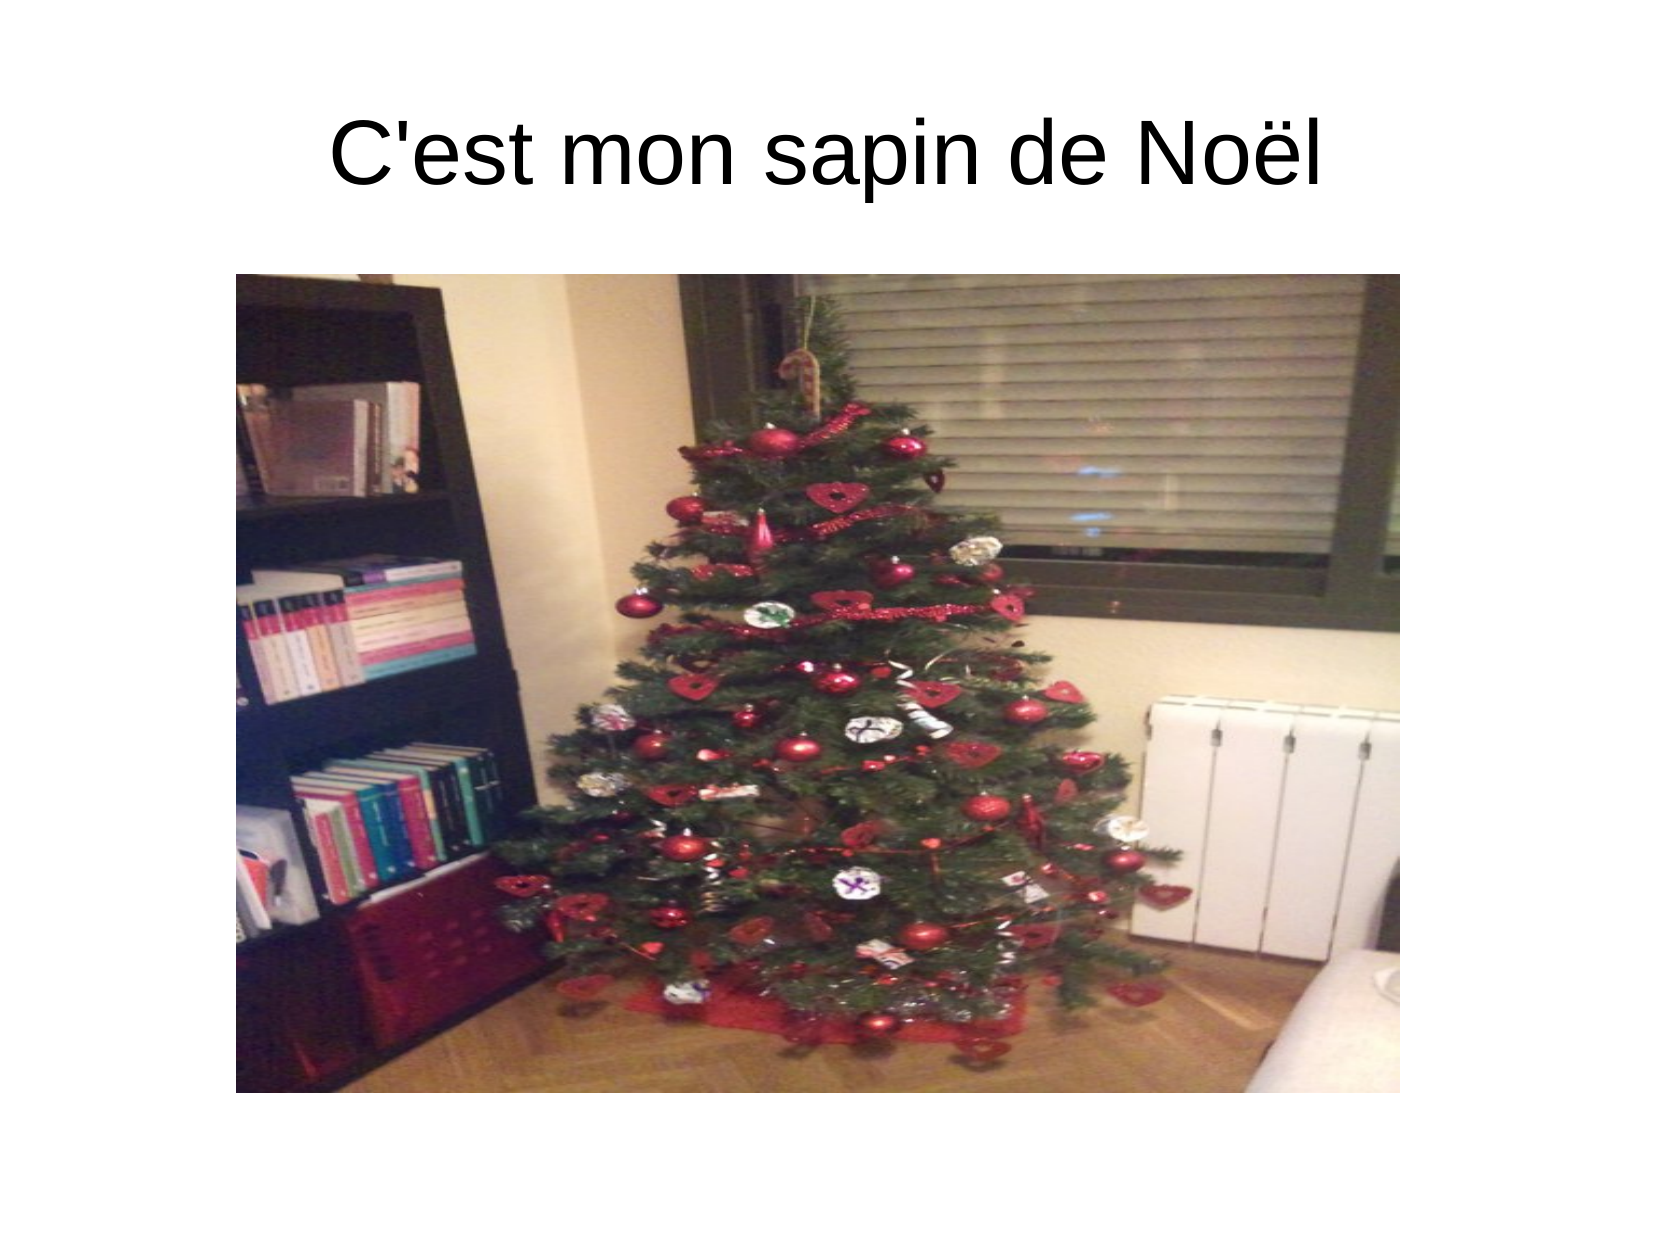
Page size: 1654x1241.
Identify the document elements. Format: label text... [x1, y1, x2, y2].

title C'est mon sapin de Noël [82, 49, 1571, 257]
picture [236, 274, 1400, 1093]
